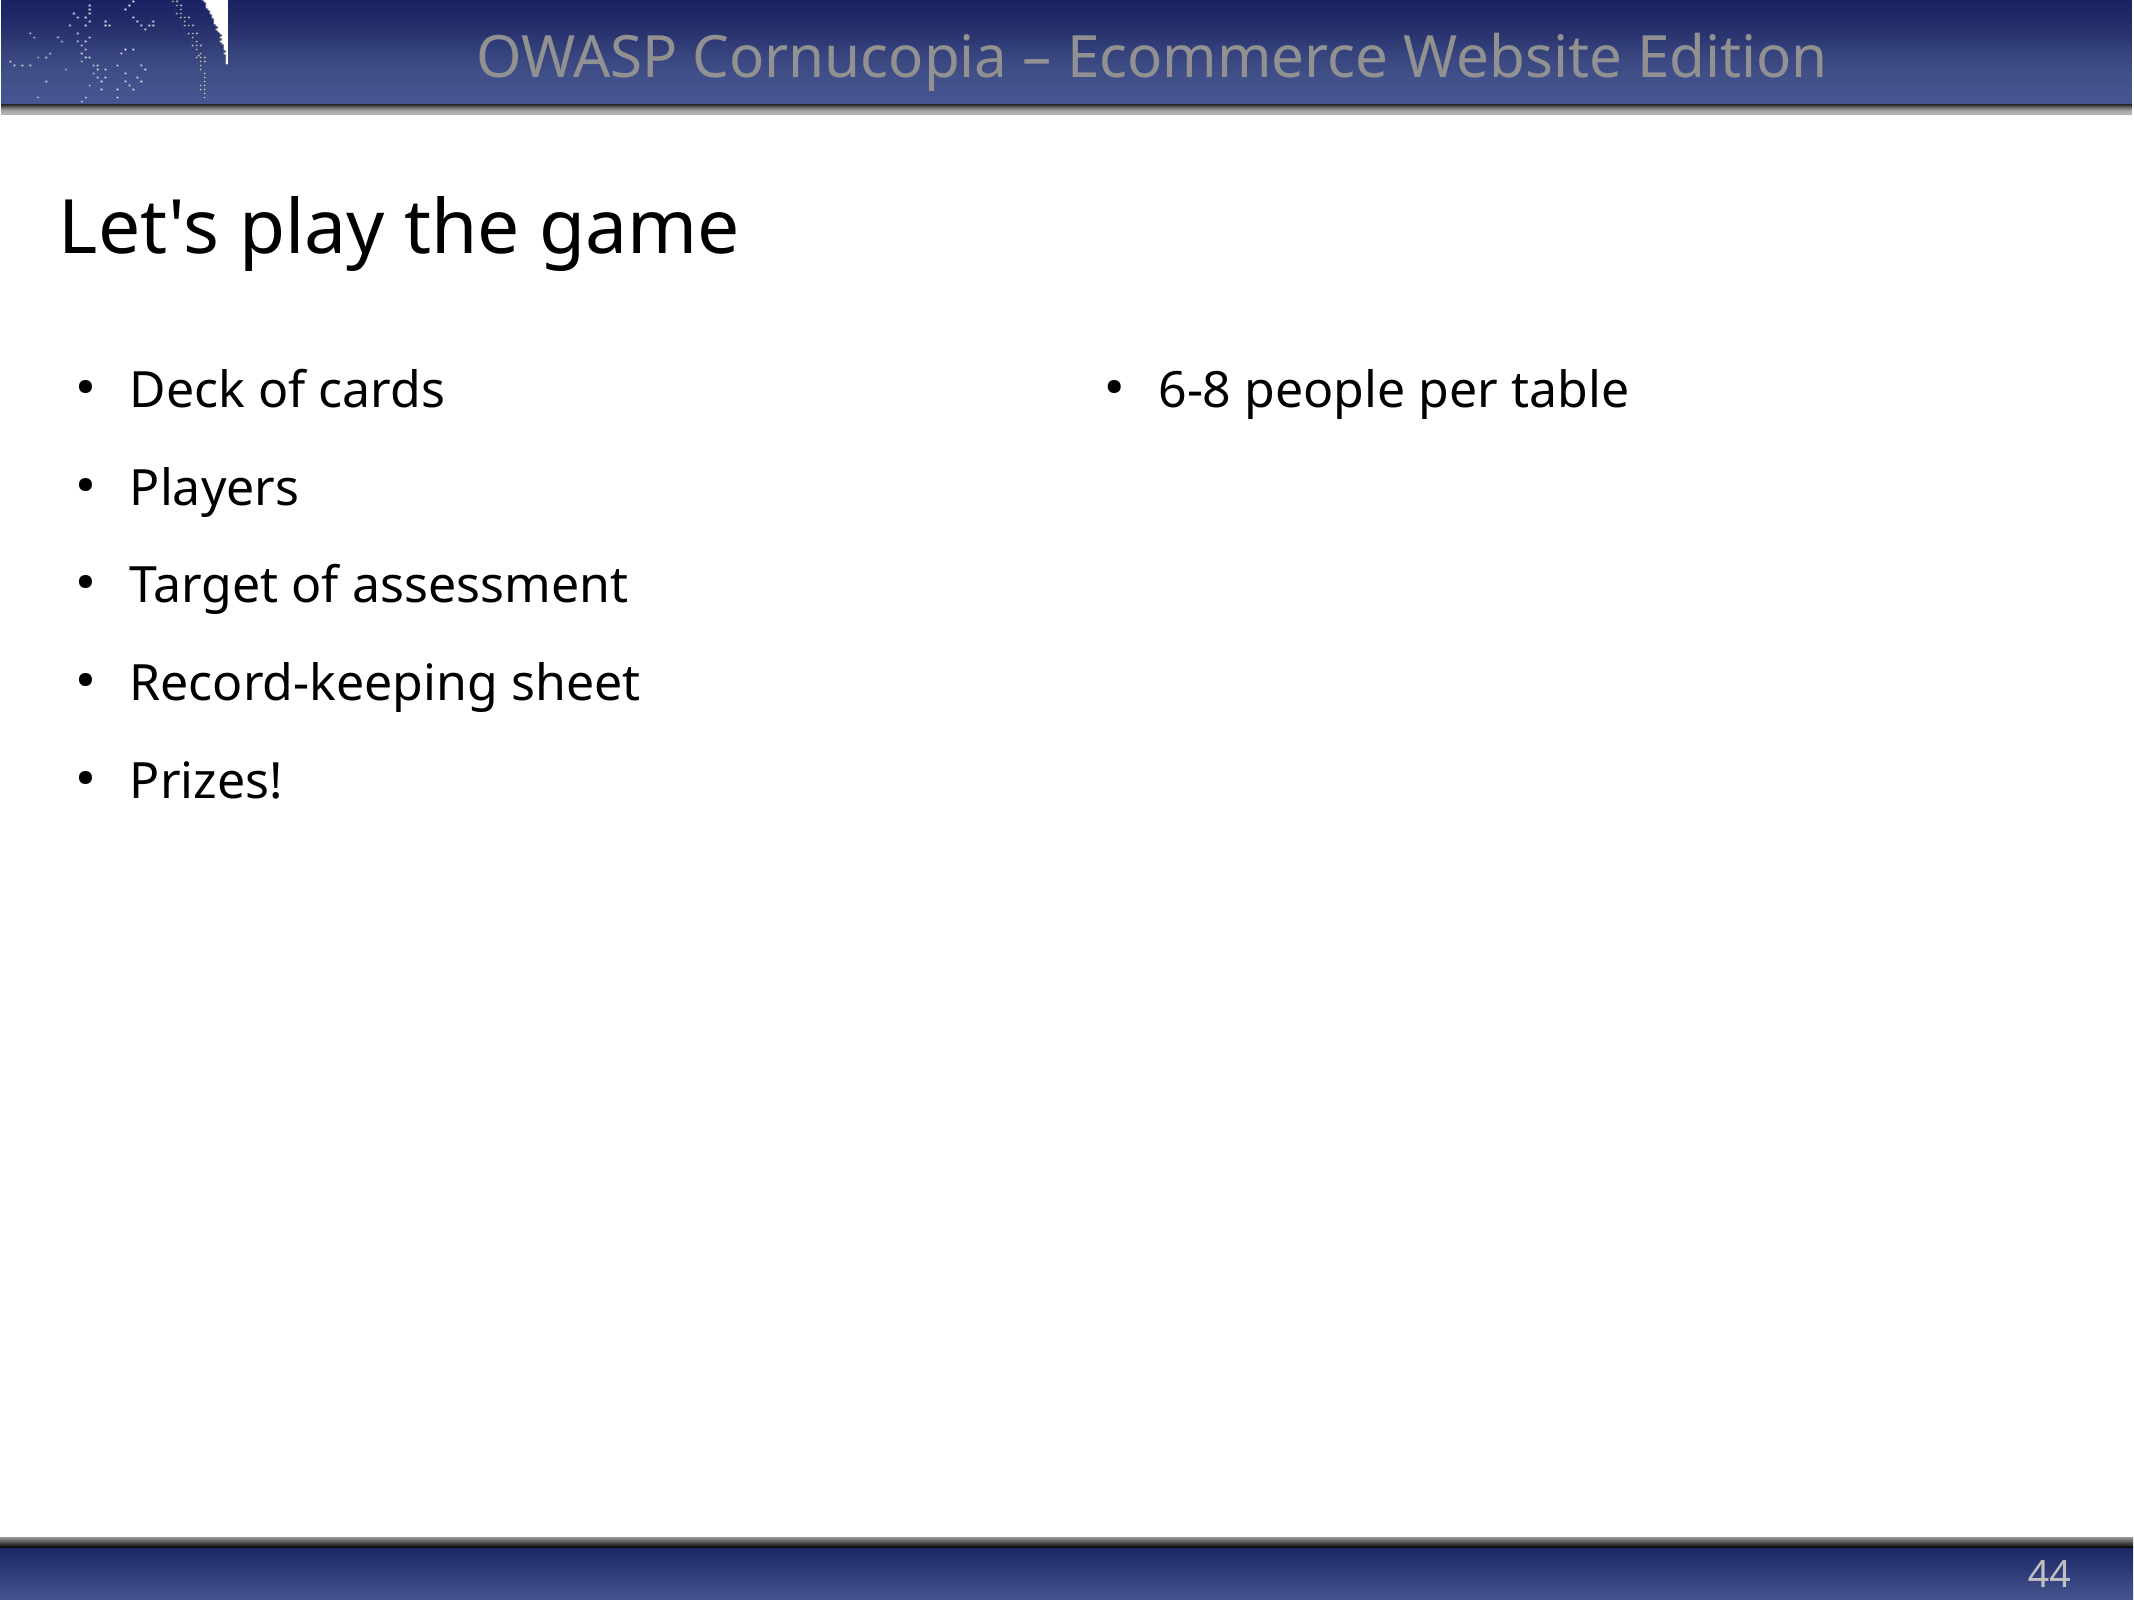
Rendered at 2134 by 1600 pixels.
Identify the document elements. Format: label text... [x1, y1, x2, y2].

list 6-8 people per table [1087, 354, 2068, 1536]
list Deck of cards Players Target of assessment Record-keeping sheet Prizes! [58, 354, 1039, 1536]
title Let's play the game [58, 124, 2126, 325]
